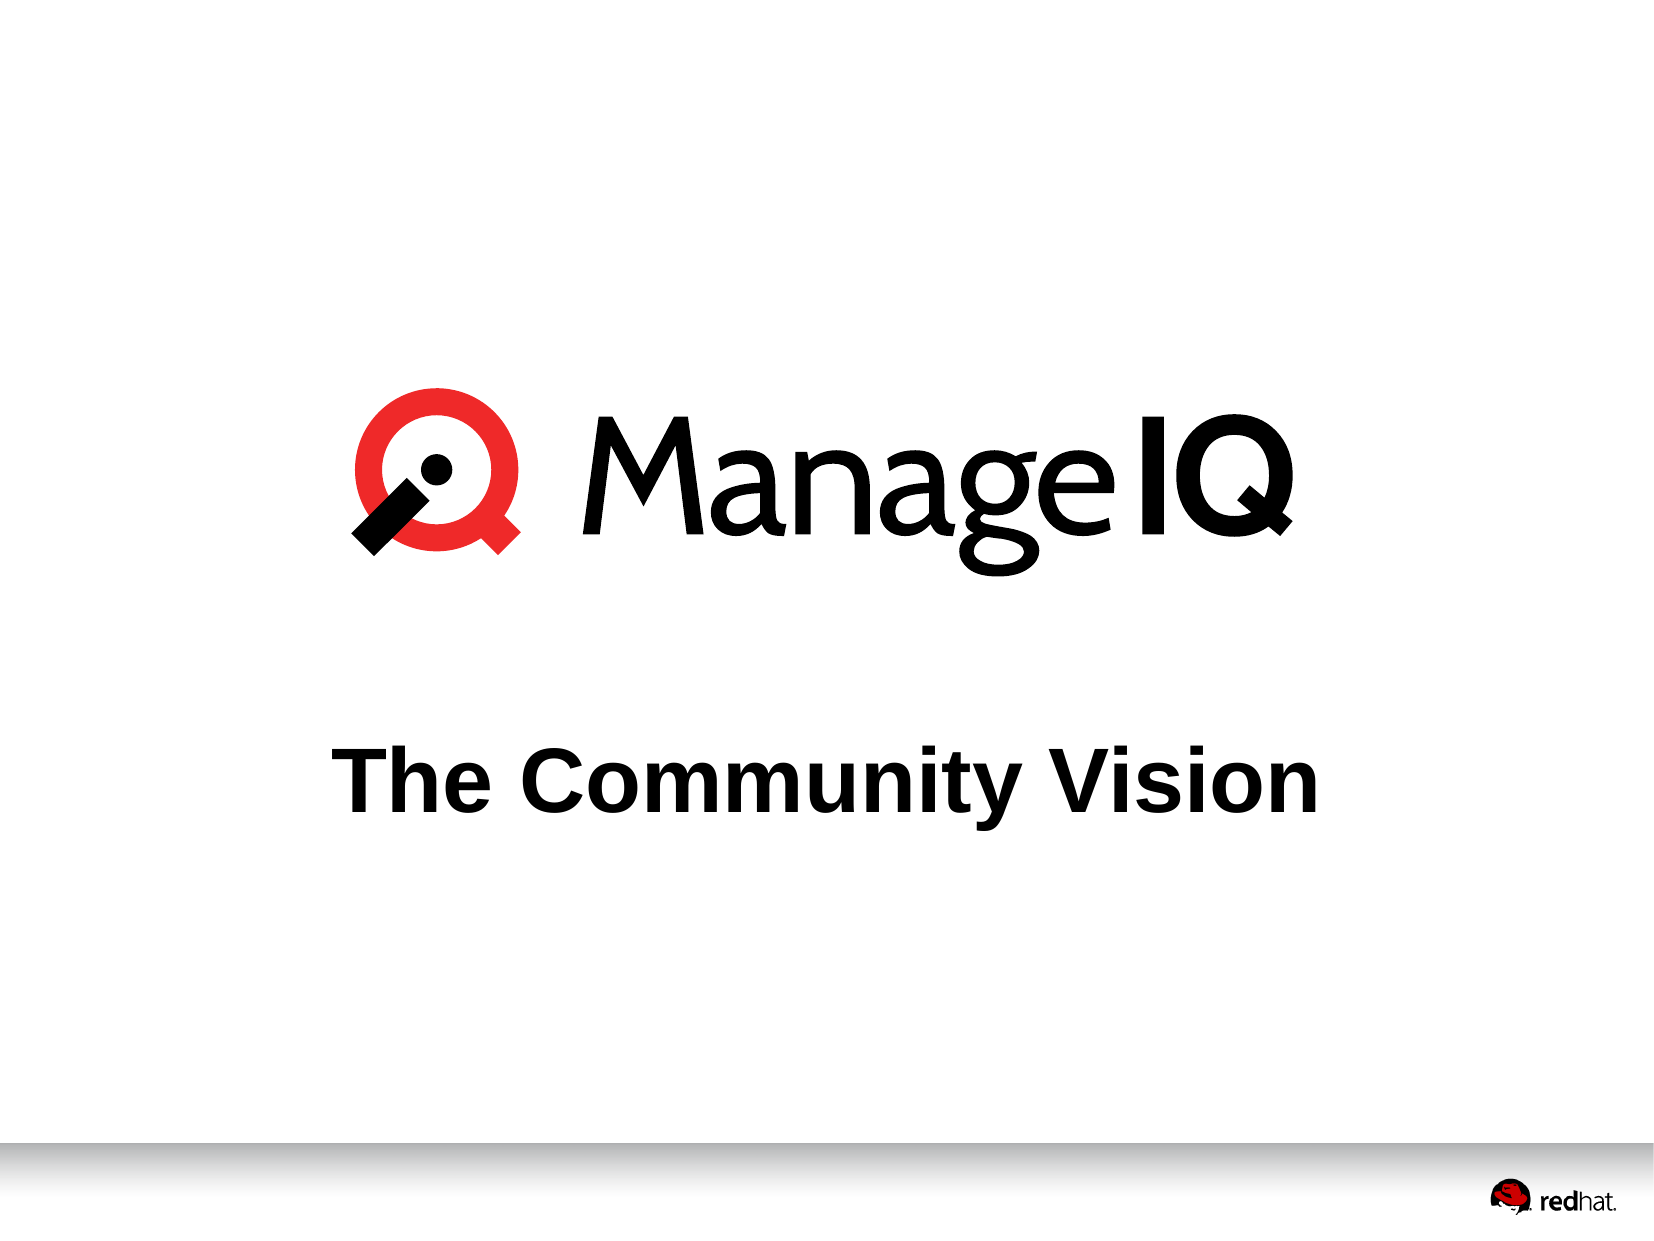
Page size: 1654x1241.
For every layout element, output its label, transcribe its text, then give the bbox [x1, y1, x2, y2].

picture [301, 339, 1352, 601]
text_box The Community Vision [286, 722, 1367, 841]
picture [0, 1143, 1654, 1241]
